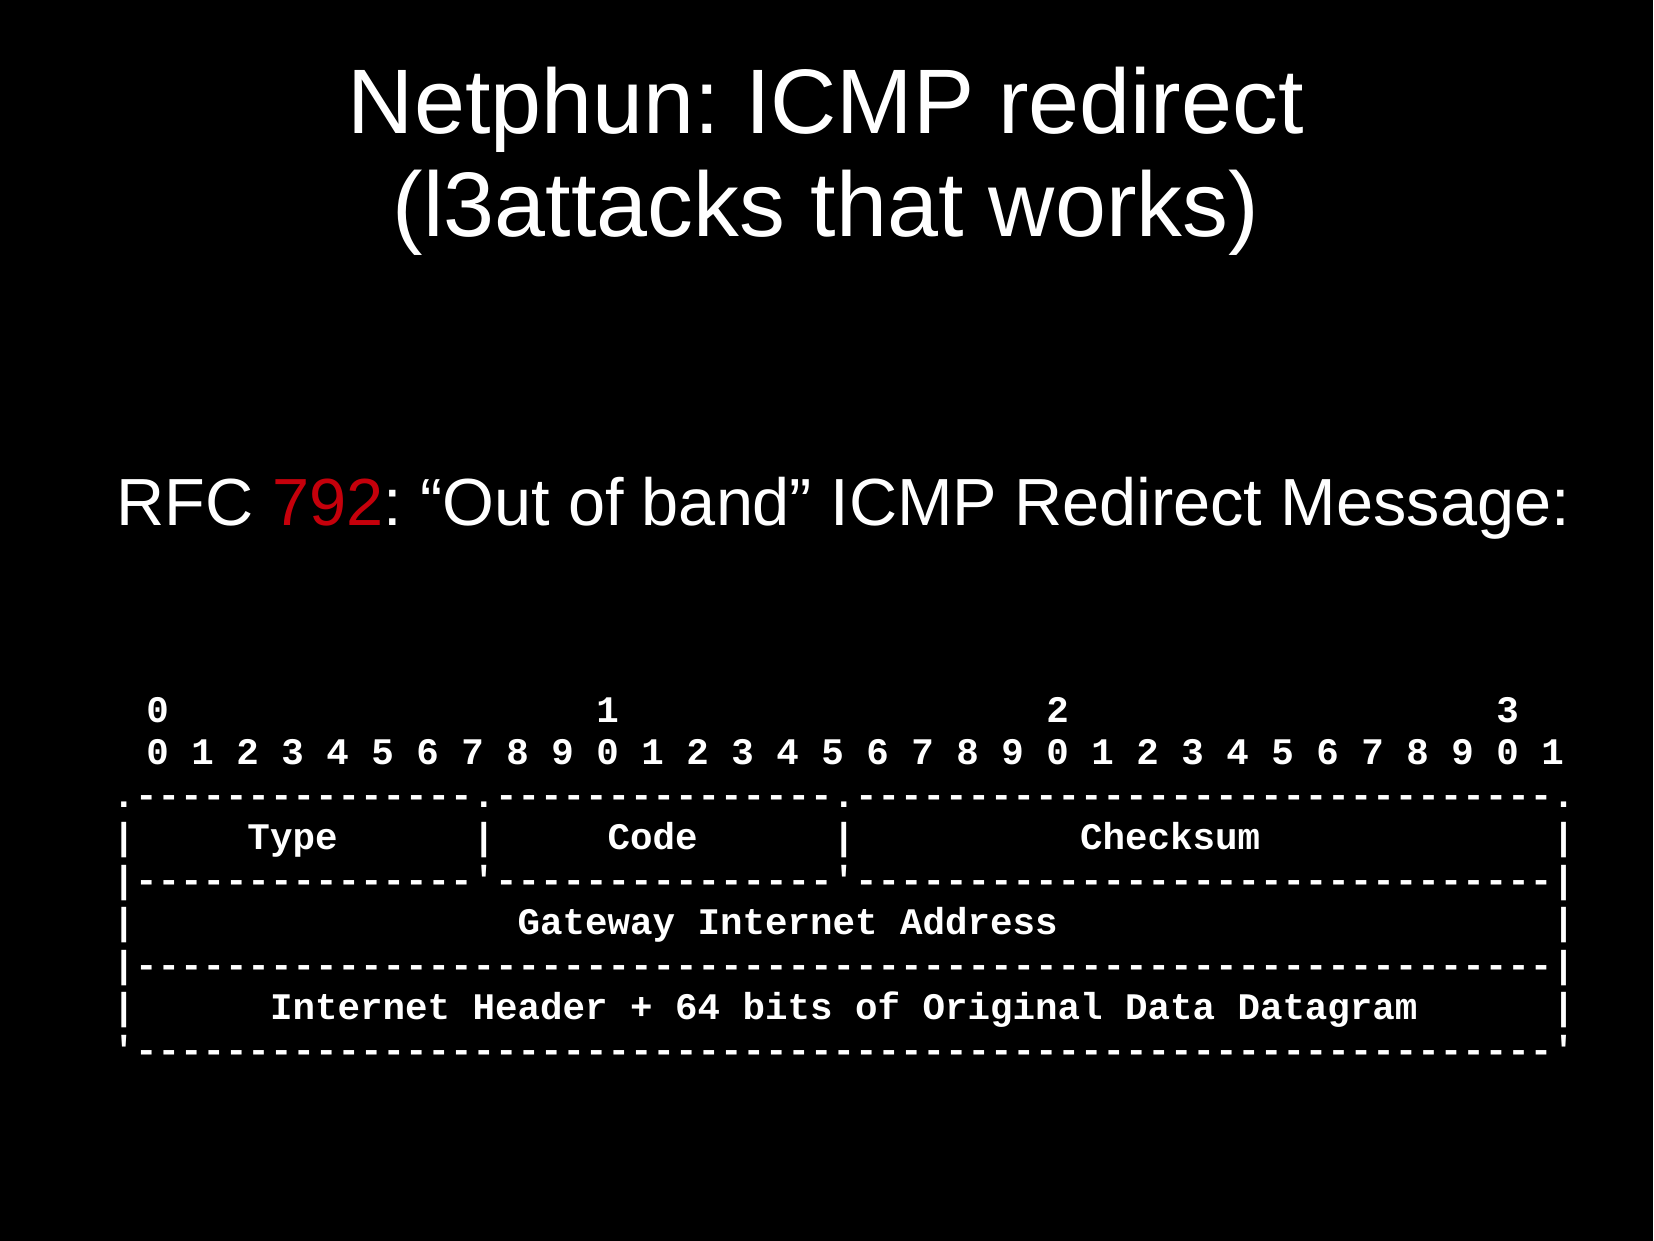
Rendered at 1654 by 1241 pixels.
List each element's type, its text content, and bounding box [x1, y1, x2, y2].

subtitle RFC 792: “Out of band” ICMP Redirect Message: 0 1 2 3 0 1 2 3 4 5 6 7 8 9 0 1 2 3 4 5 6 7 8 9 0 1 2 3 4 5 6 7 8 9 0 1 .---------------.---------------.-------------------------------. | Type | Code | Checksum | |---------------'---------------'-------------------------------| | Gateway Internet Address | |---------------------------------------------------------------| | Internet Header + 64 bits of Original Data Datagram | '---------------------------------------------------------------' [37, 226, 1651, 1173]
title Netphun: ICMP redirect (l3attacks that works) [82, 45, 1571, 226]
